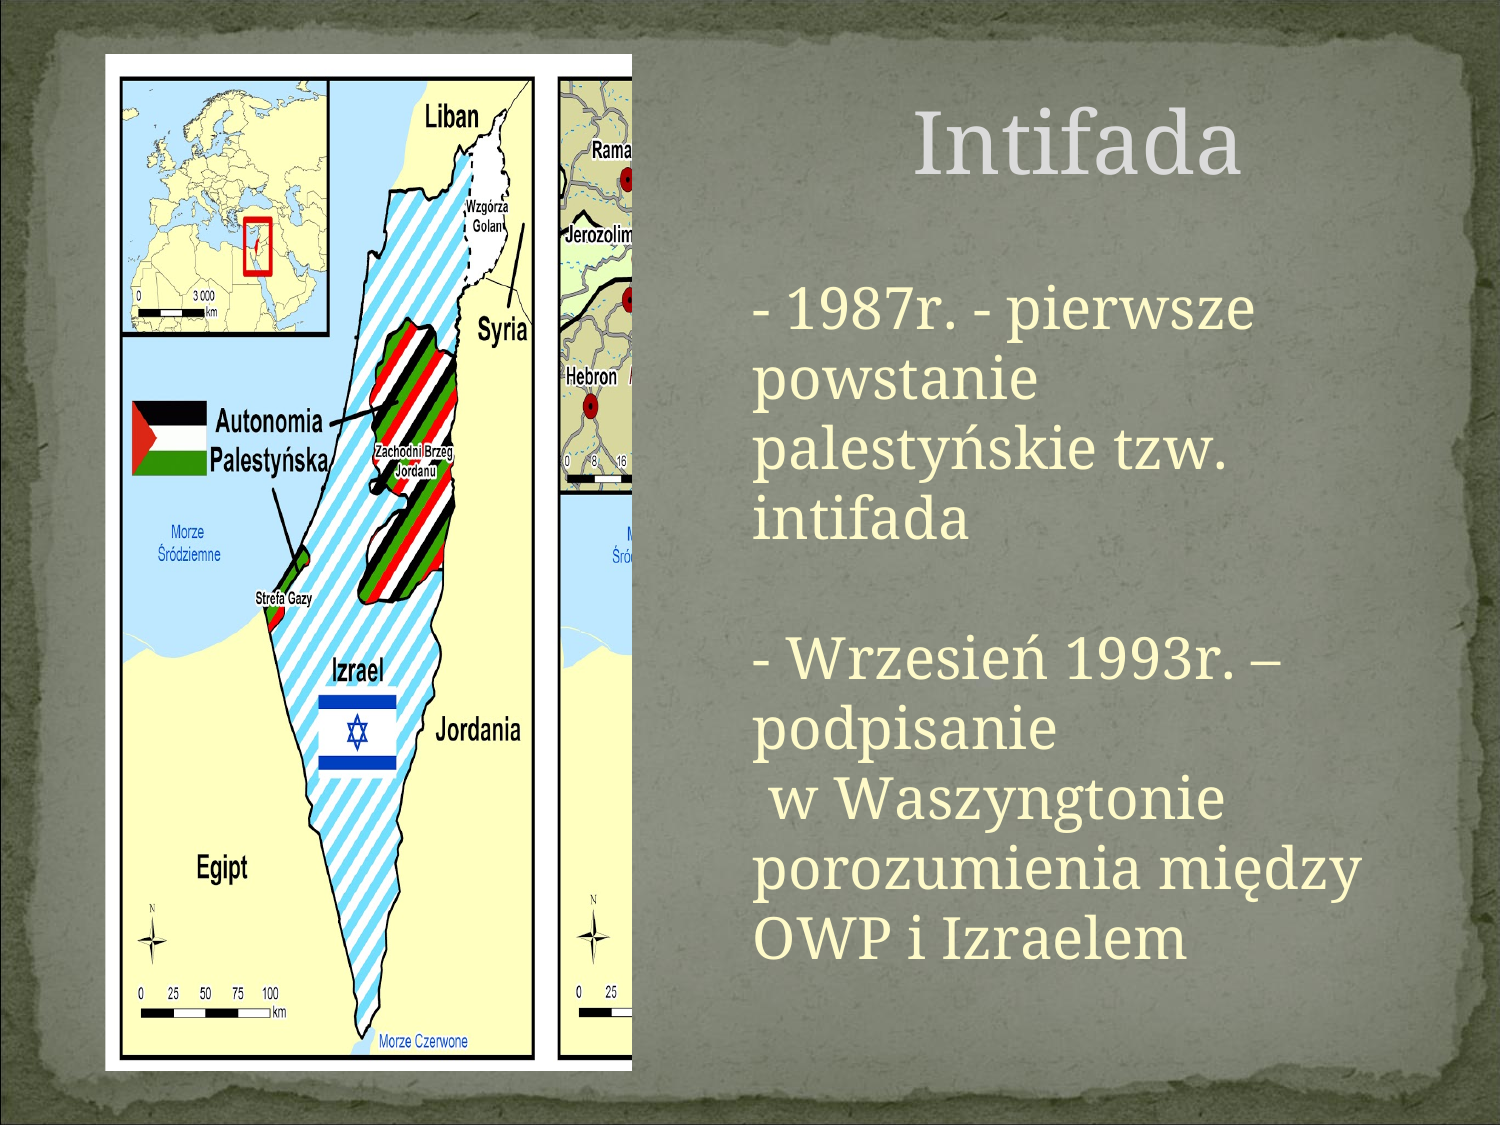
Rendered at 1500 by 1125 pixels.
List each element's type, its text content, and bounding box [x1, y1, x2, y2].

text_box - 1987r. - pierwsze powstanie palestyńskie tzw. intifada - Wrzesień 1993r. – podpisanie w Waszyngtonie porozumienia między OWP i Izraelem [738, 246, 1404, 996]
picture [0, 0, 1500, 1125]
text_box Intifada [732, 24, 1425, 199]
